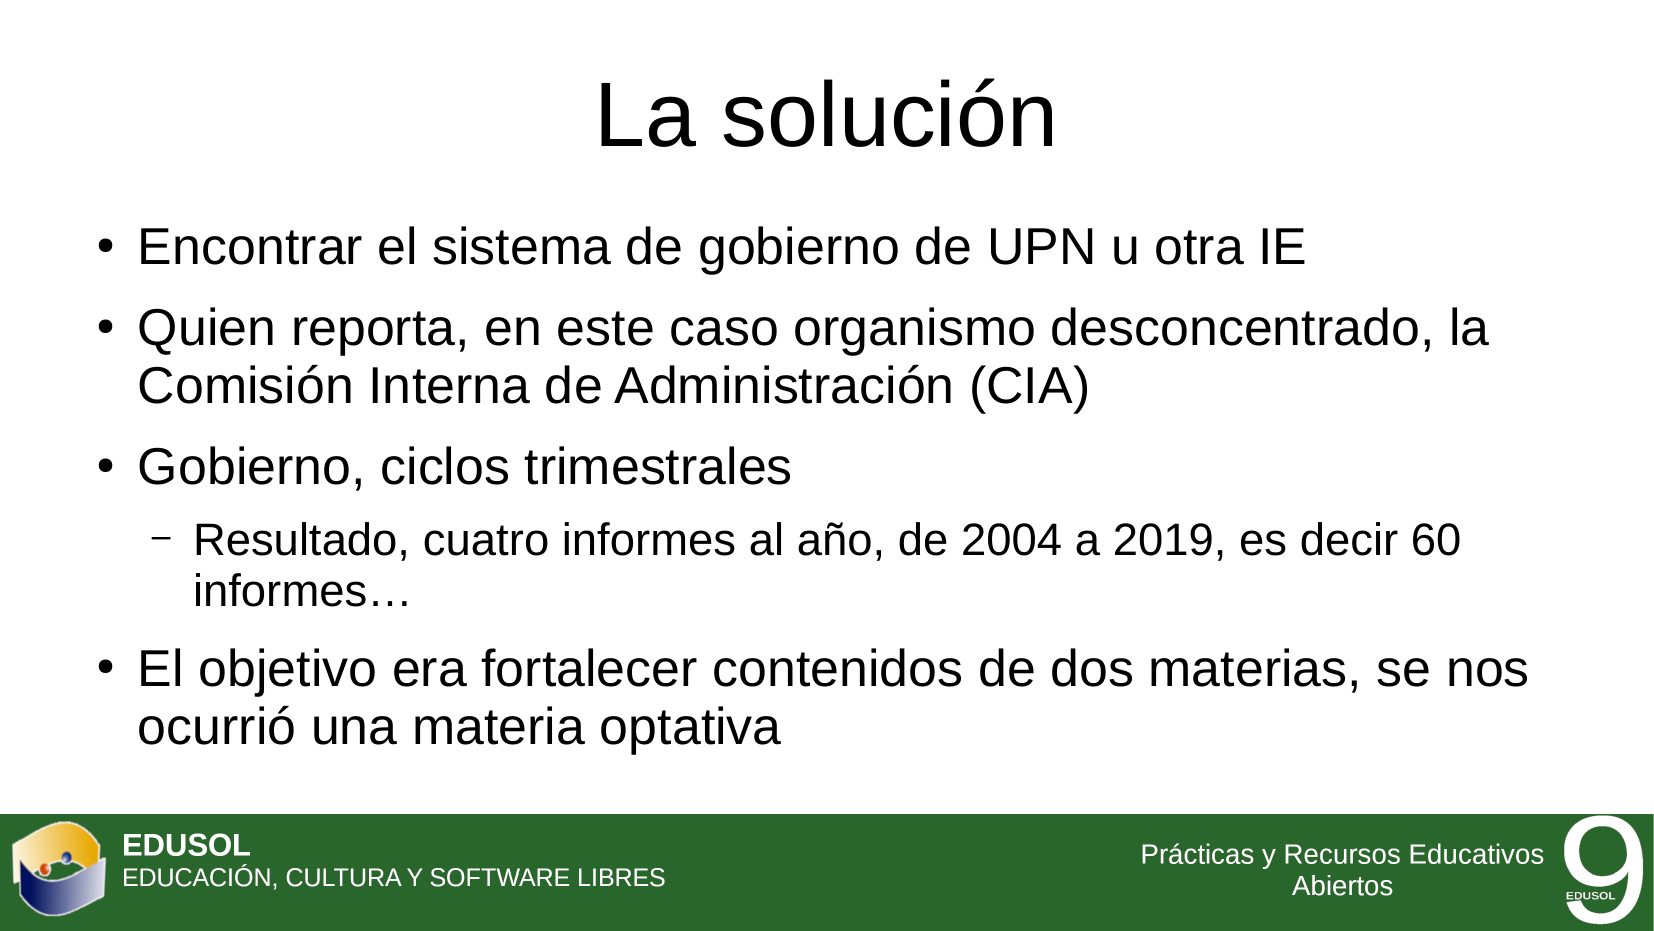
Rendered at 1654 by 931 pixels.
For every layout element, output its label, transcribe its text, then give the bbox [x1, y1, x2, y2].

title La solución [82, 37, 1571, 193]
list Encontrar el sistema de gobierno de UPN u otra IE Quien reporta, en este caso organismo desconcentrado, la Comisión Interna de Administración (CIA) Gobierno, ciclos trimestrales Resultado, cuatro informes al año, de 2004 a 2019, es decir 60 informes… El objetivo era fortalecer contenidos de dos materias, se nos ocurrió una materia optativa [82, 217, 1571, 758]
picture [0, 814, 1654, 931]
